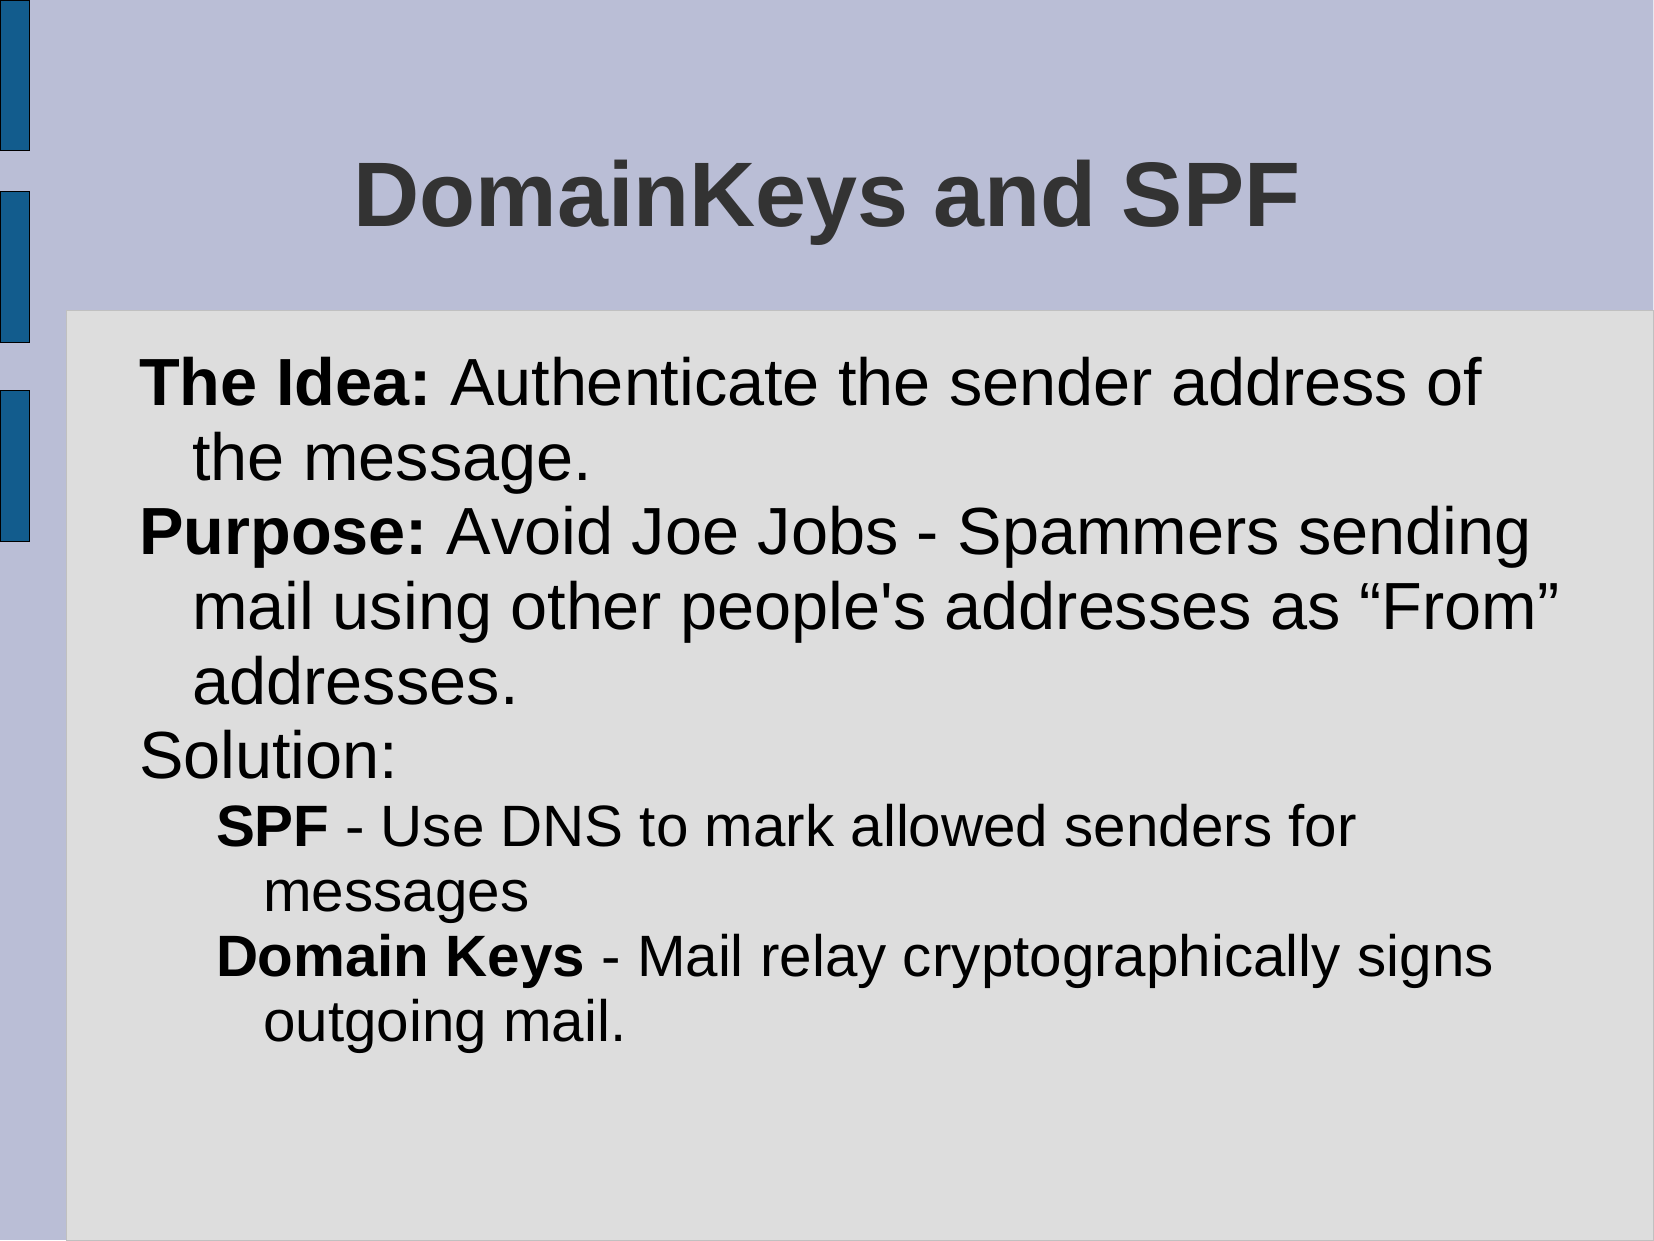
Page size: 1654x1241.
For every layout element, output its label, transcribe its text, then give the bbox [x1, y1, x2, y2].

title DomainKeys and SPF [121, 91, 1534, 299]
list The Idea: Authenticate the sender address of the message. Purpose: Avoid Joe Jobs - Spammers sending mail using other people's addresses as “From” addresses. Solution: SPF - Use DNS to mark allowed senders for messages Domain Keys - Mail relay cryptographically signs outgoing mail. [121, 344, 1565, 1127]
